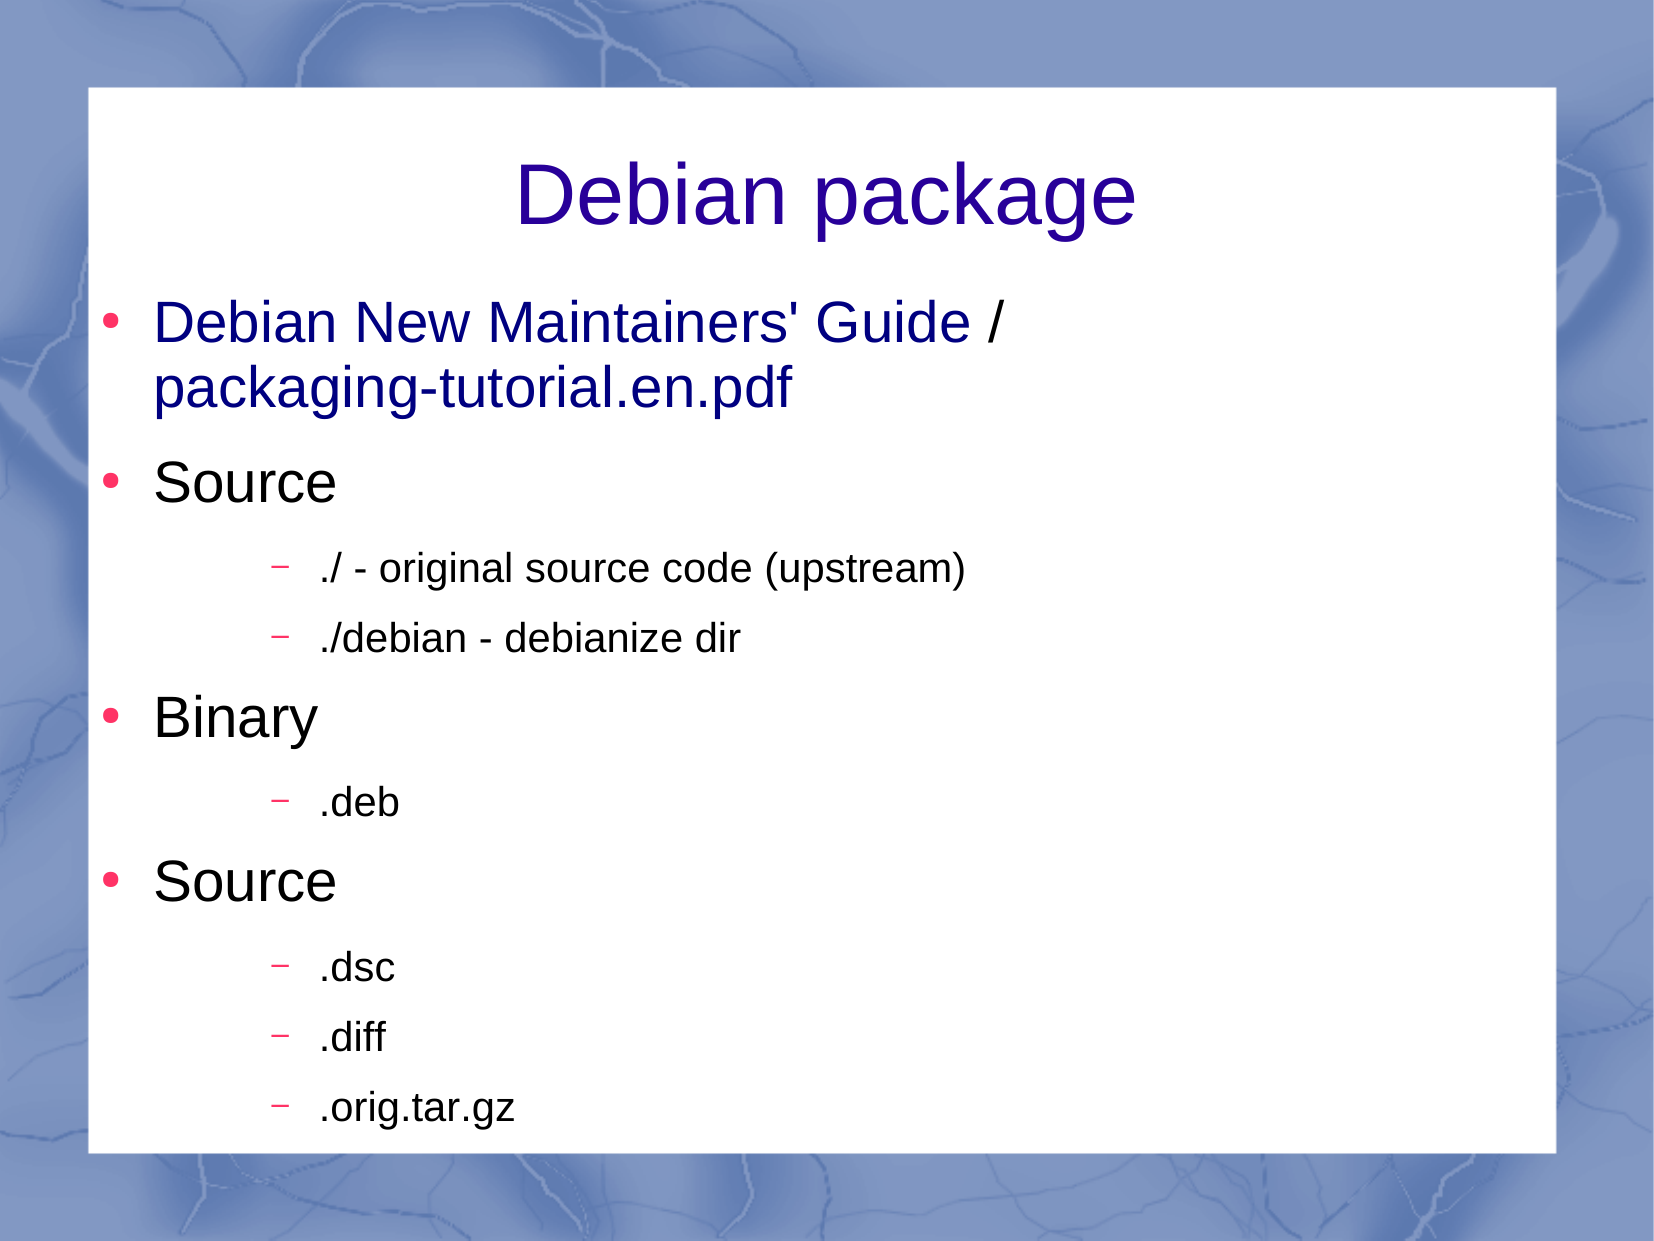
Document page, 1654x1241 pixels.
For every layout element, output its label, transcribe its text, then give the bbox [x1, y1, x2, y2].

list Debian New Maintainers' Guide / packaging-tutorial.en.pdf Source ./ - original source code (upstream) ./debian - debianize dir Binary .deb Source .dsc .diff .orig.tar.gz [82, 290, 1538, 1131]
title Debian package [118, 90, 1536, 290]
picture [0, 0, 1654, 1241]
